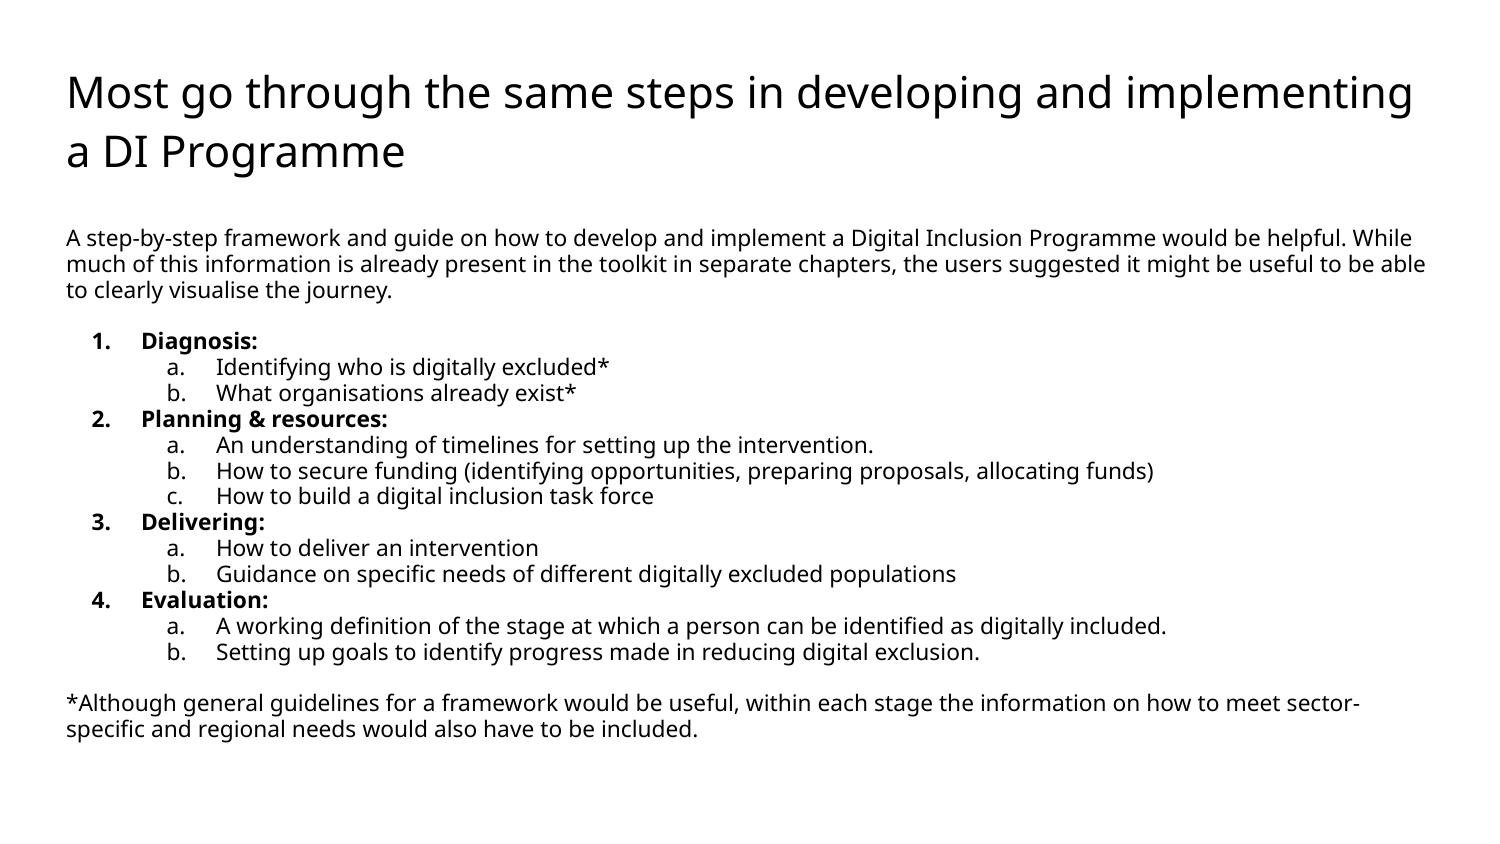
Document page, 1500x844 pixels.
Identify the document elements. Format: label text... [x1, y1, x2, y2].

list A step-by-step framework and guide on how to develop and implement a Digital Inclusion Programme would be helpful. While much of this information is already present in the toolkit in separate chapters, the users suggested it might be useful to be able to clearly visualise the journey. Diagnosis: Identifying who is digitally excluded* What organisations already exist* Planning & resources: An understanding of timelines for setting up the intervention. How to secure funding (identifying opportunities, preparing proposals, allocating funds) How to build a digital inclusion task force Delivering: How to deliver an intervention Guidance on specific needs of different digitally excluded populations Evaluation: A working definition of the stage at which a person can be identified as digitally included. Setting up goals to identify progress made in reducing digital exclusion. *Although general guidelines for a framework would be useful, within each stage the information on how to meet sector-specific and regional needs would also have to be included. [51, 210, 1449, 772]
title Most go through the same steps in developing and implementing a DI Programme [51, 46, 1449, 197]
